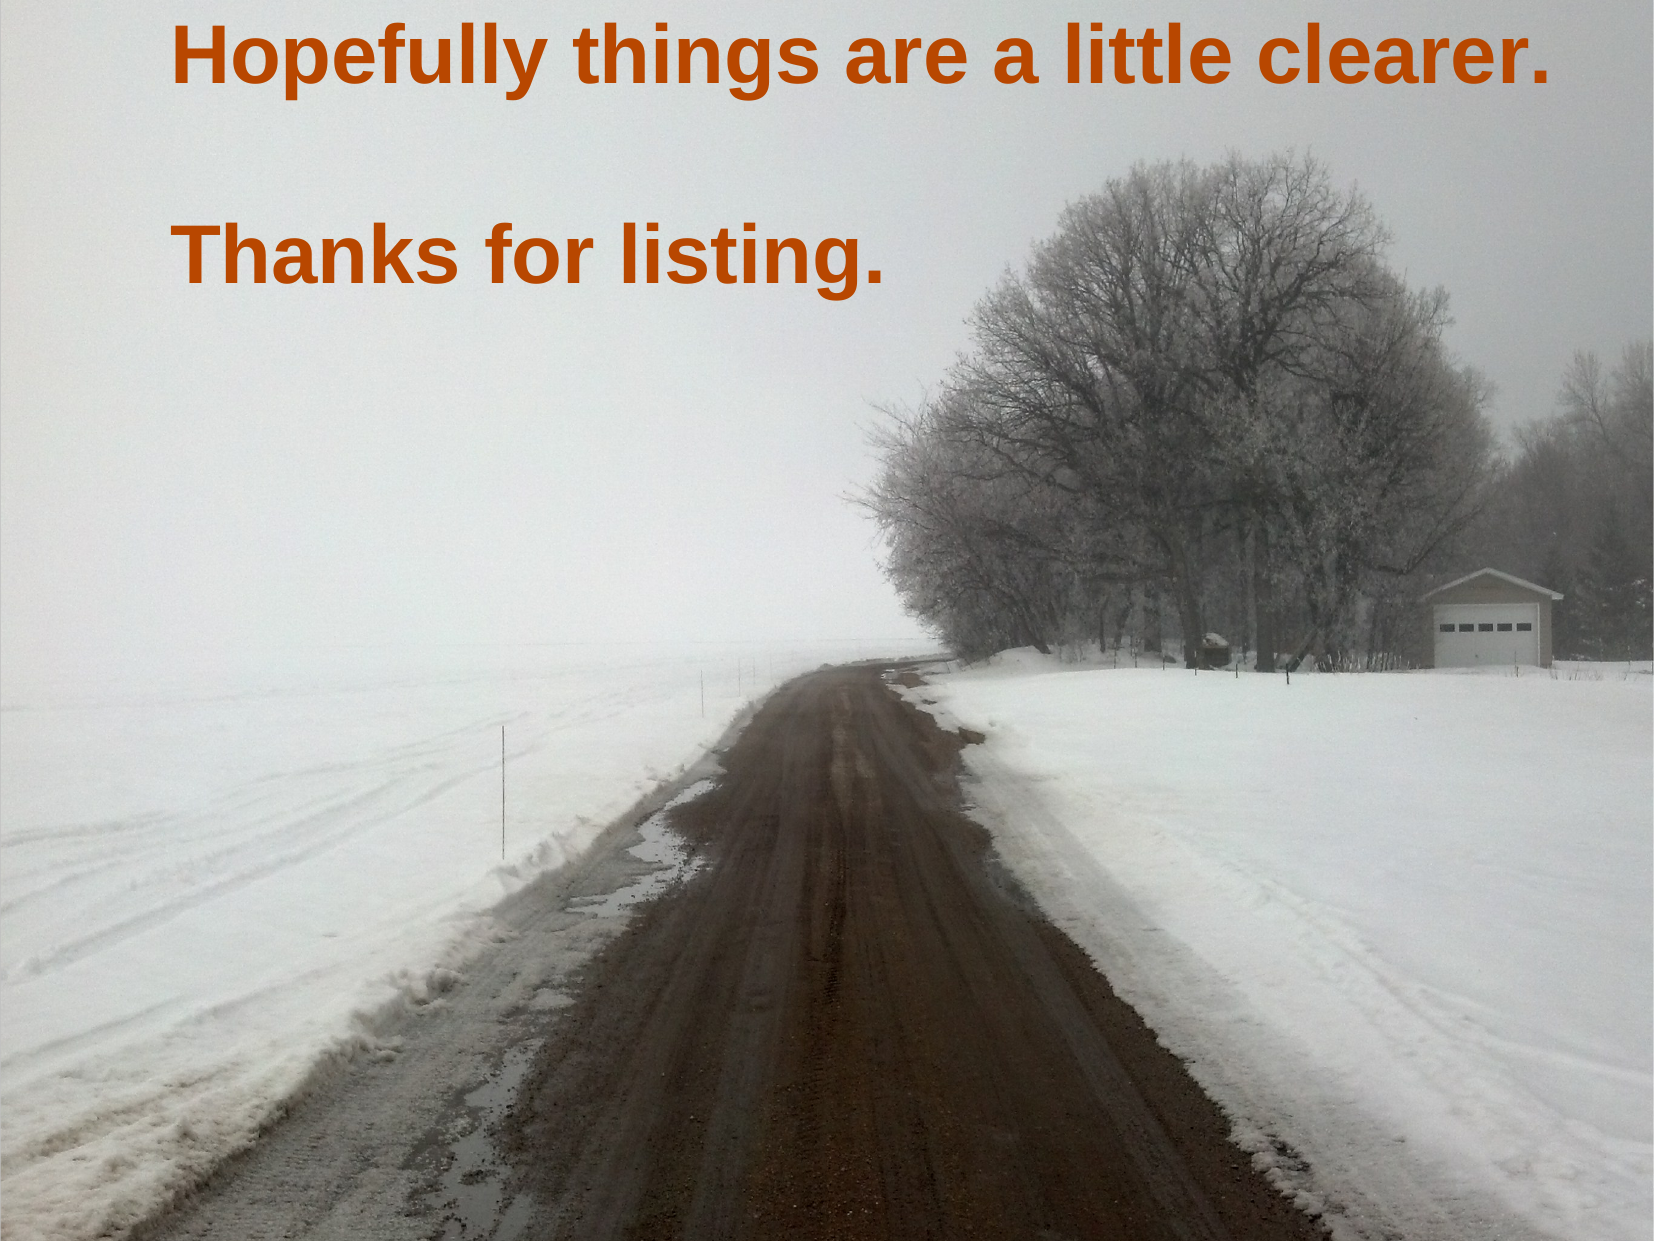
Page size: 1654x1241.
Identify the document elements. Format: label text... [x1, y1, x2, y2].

text_box Hopefully things are a little clearer. Thanks for listing. [155, 0, 1570, 408]
picture [0, 0, 1654, 1241]
